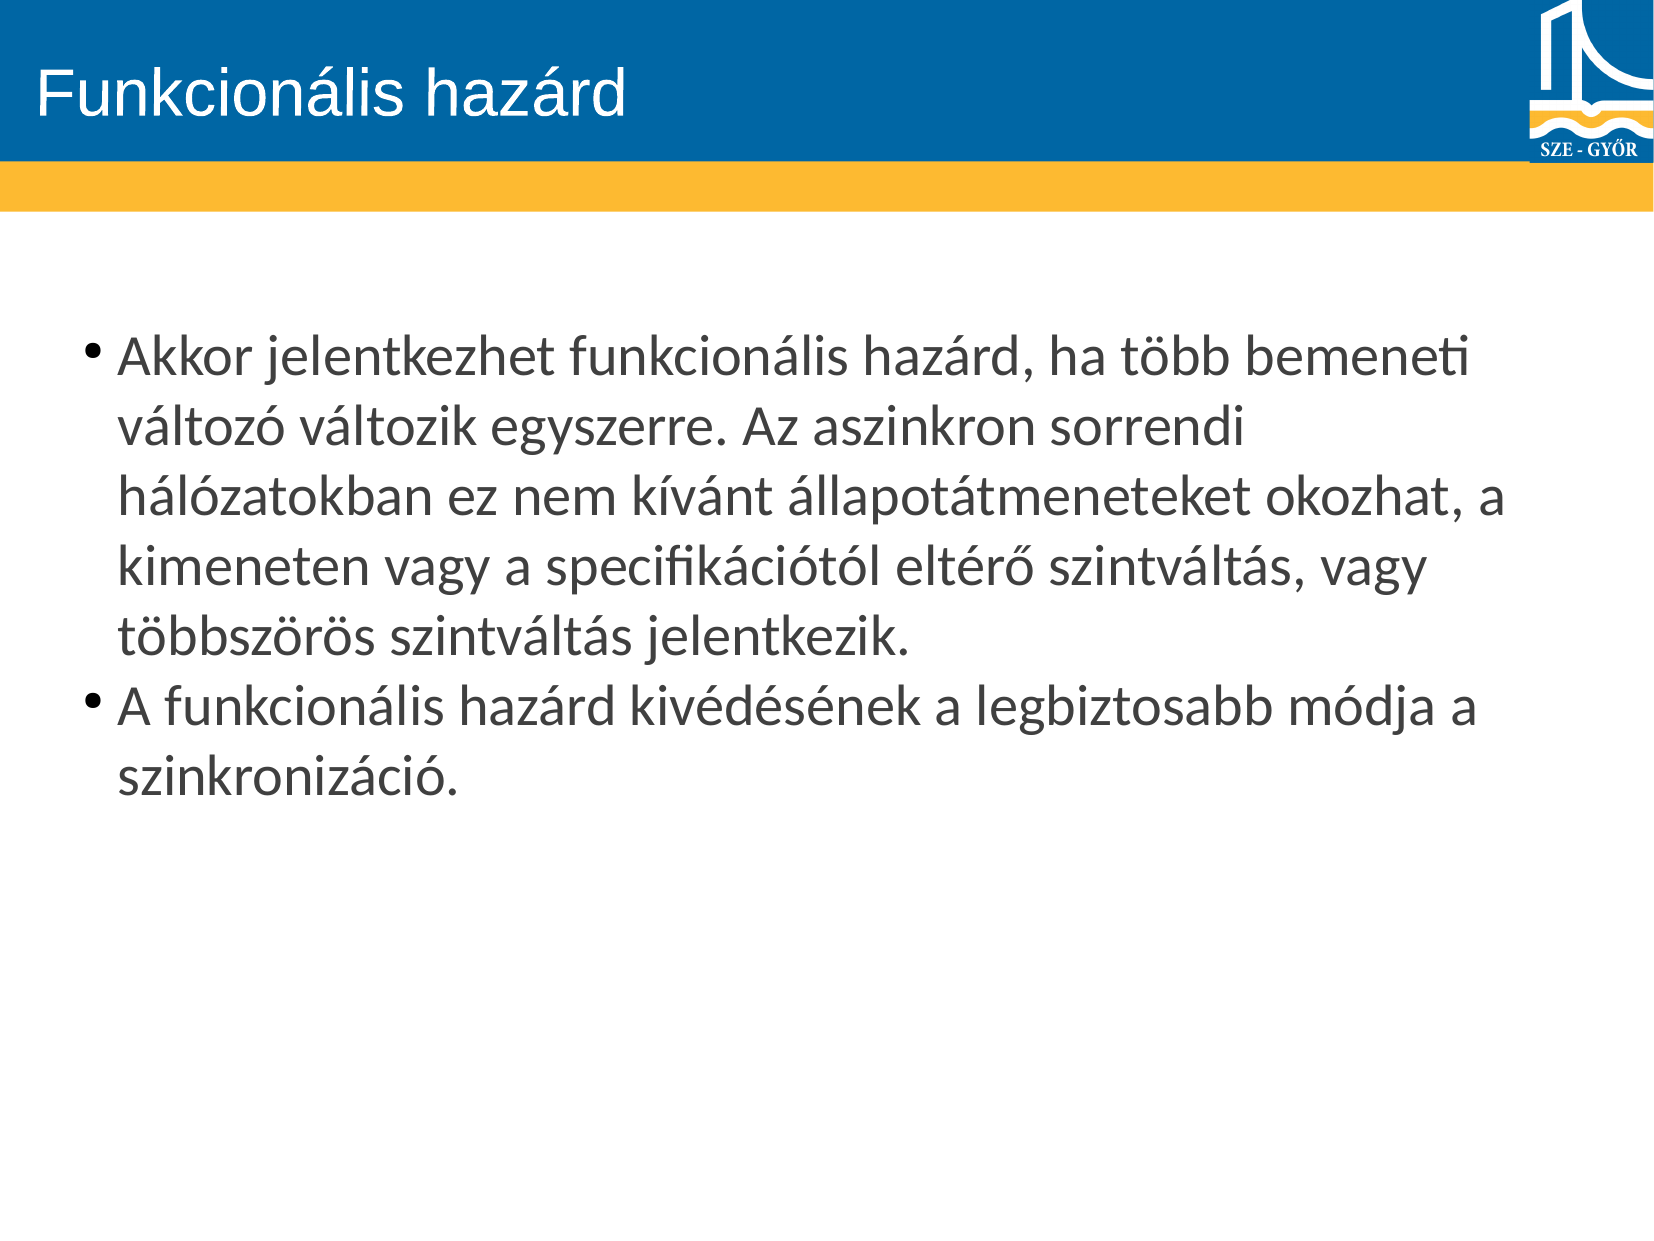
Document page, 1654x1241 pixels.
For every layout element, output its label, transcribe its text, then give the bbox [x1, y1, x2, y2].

text_box Akkor jelentkezhet funkcionális hazárd, ha több bemeneti változó változik egyszerre. Az aszinkron sorrendi hálózatokban ez nem kívánt állapotátmeneteket okozhat, a kimeneten vagy a specifikációtól eltérő szintváltás, vagy többszörös szintváltás jelentkezik. A funkcionális hazárd kivédésének a legbiztosabb módja a szinkronizáció. [82, 247, 1571, 1198]
picture [1529, 0, 1654, 163]
text_box Funkcionális hazárd [34, 48, 1524, 144]
